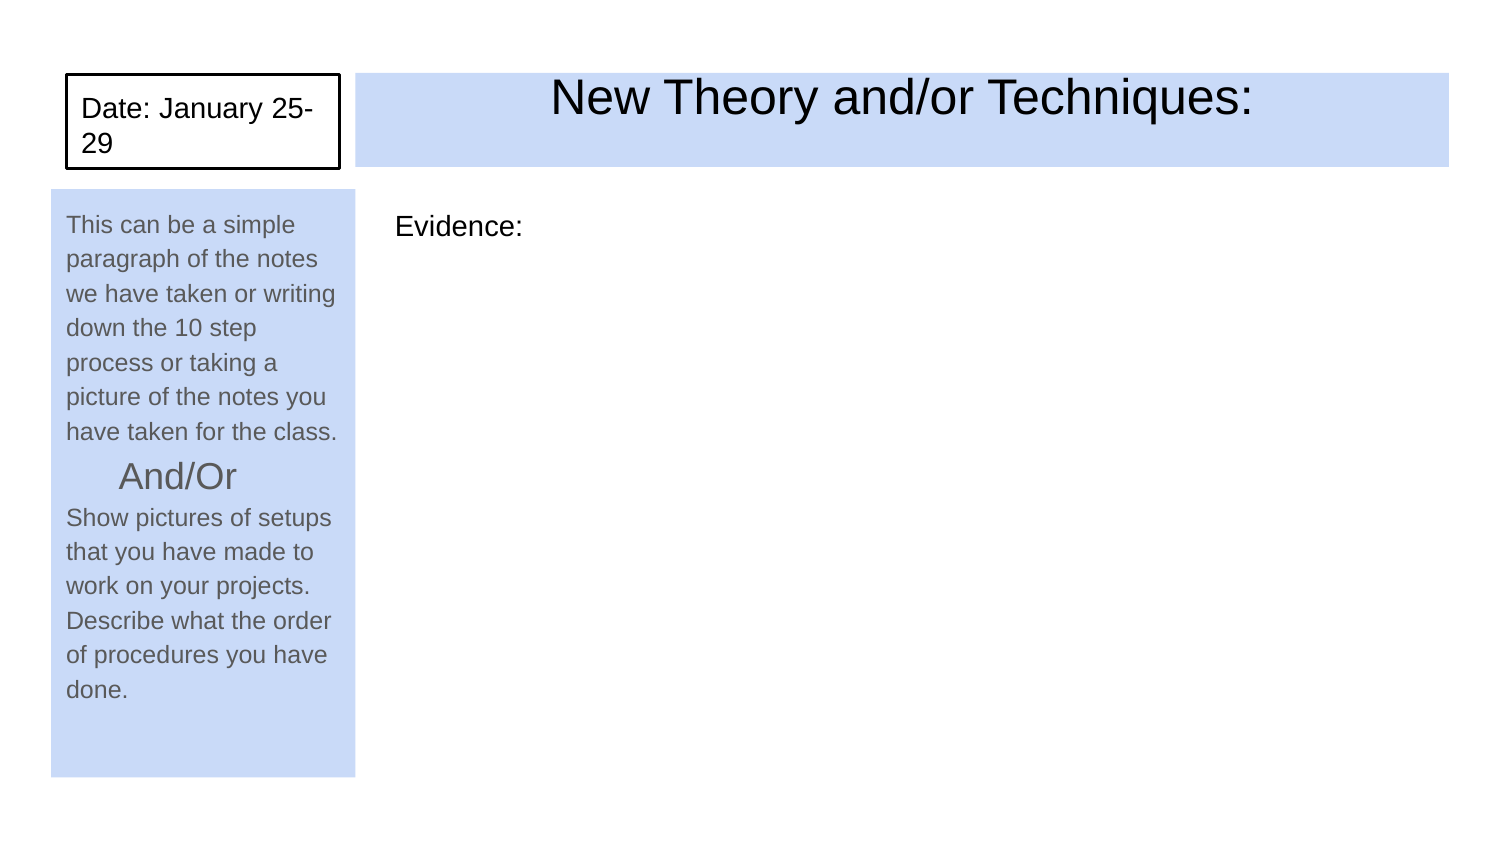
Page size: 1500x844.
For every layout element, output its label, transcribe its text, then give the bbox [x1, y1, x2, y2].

list This can be a simple paragraph of the notes we have taken or writing down the 10 step process or taking a picture of the notes you have taken for the class. And/Or Show pictures of setups that you have made to work on your projects. Describe what the order of procedures you have done. [51, 189, 356, 778]
text_box Evidence: [379, 191, 1449, 781]
title New Theory and/or Techniques: [355, 72, 1449, 167]
text_box Date: January 25-29 [66, 74, 340, 169]
